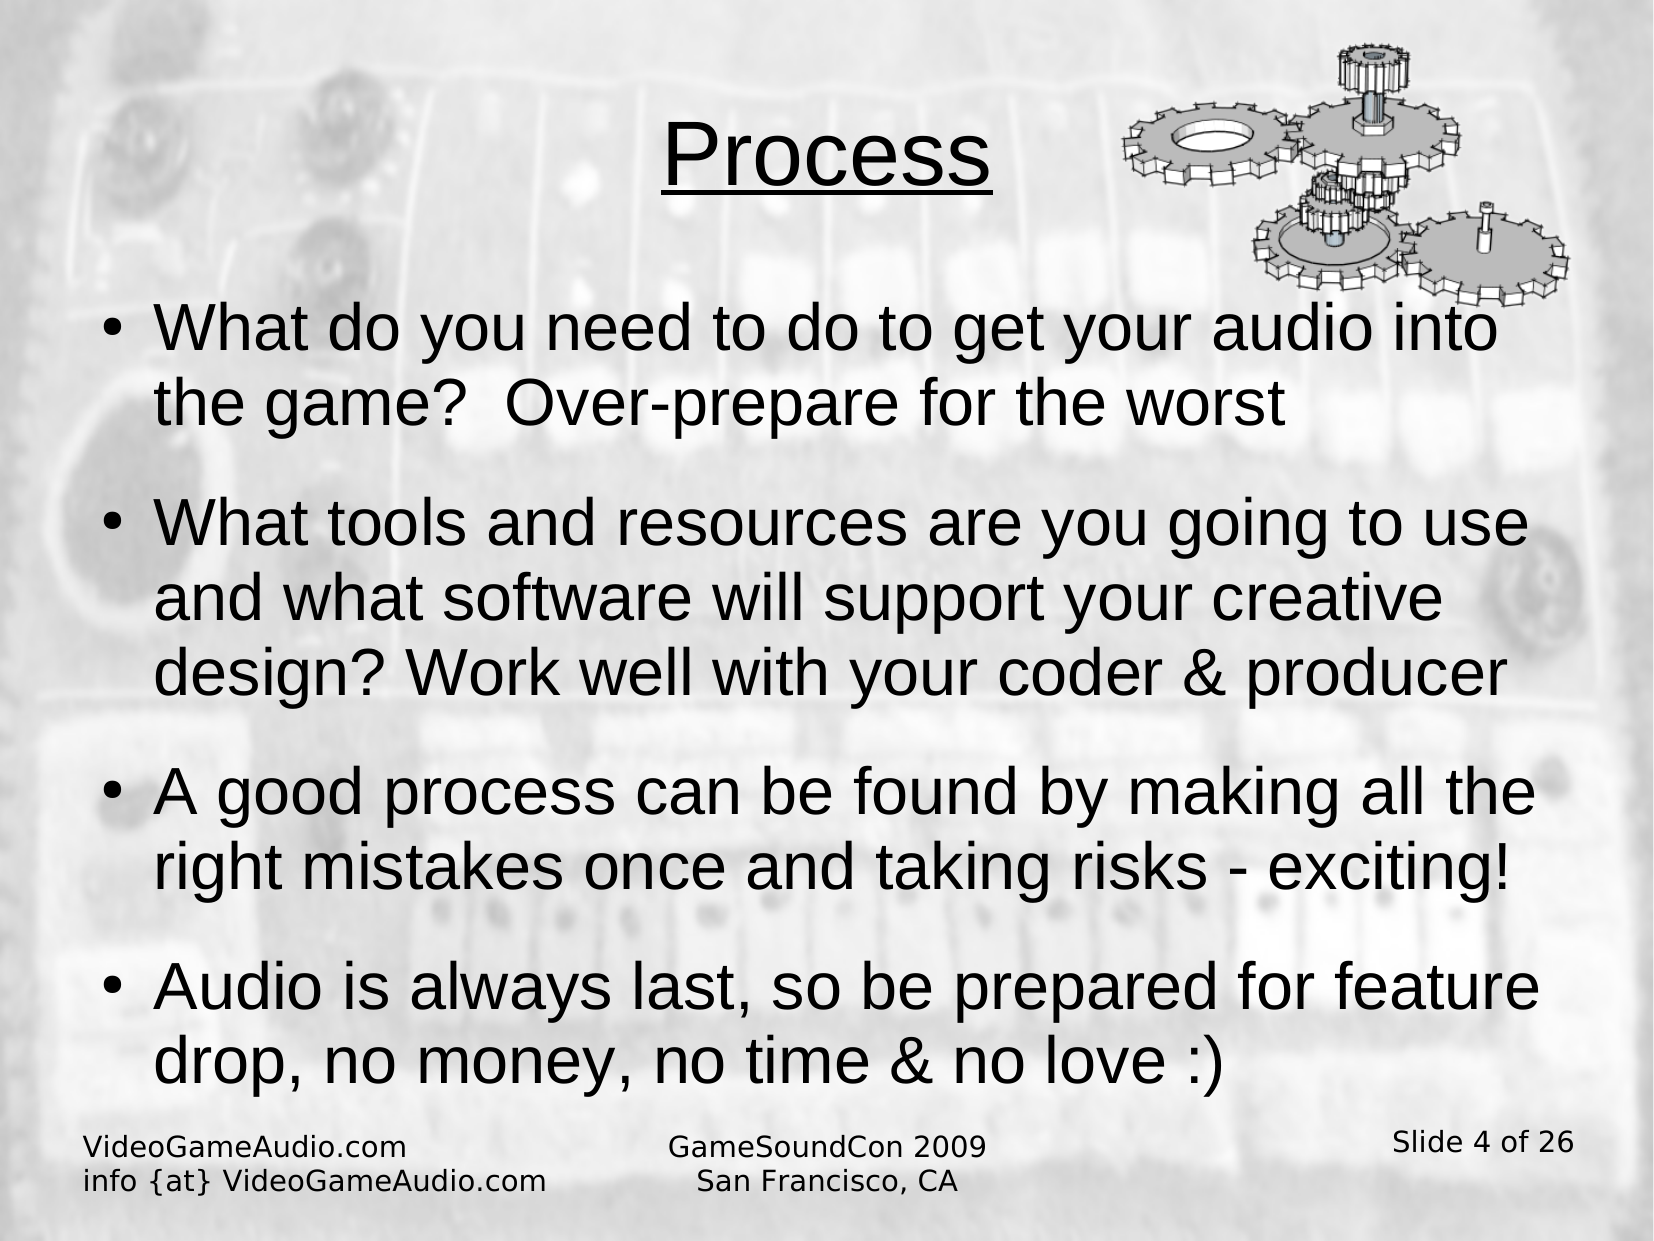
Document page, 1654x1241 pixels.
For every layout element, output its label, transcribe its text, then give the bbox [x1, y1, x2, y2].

picture [1116, 37, 1576, 314]
title Process [82, 49, 1116, 257]
list What do you need to do to get your audio into the game? Over-prepare for the worst What tools and resources are you going to use and what software will support your creative design? Work well with your coder & producer A good process can be found by making all the right mistakes once and taking risks - exciting! Audio is always last, so be prepared for feature drop, no money, no time & no love :) [82, 290, 1572, 1109]
